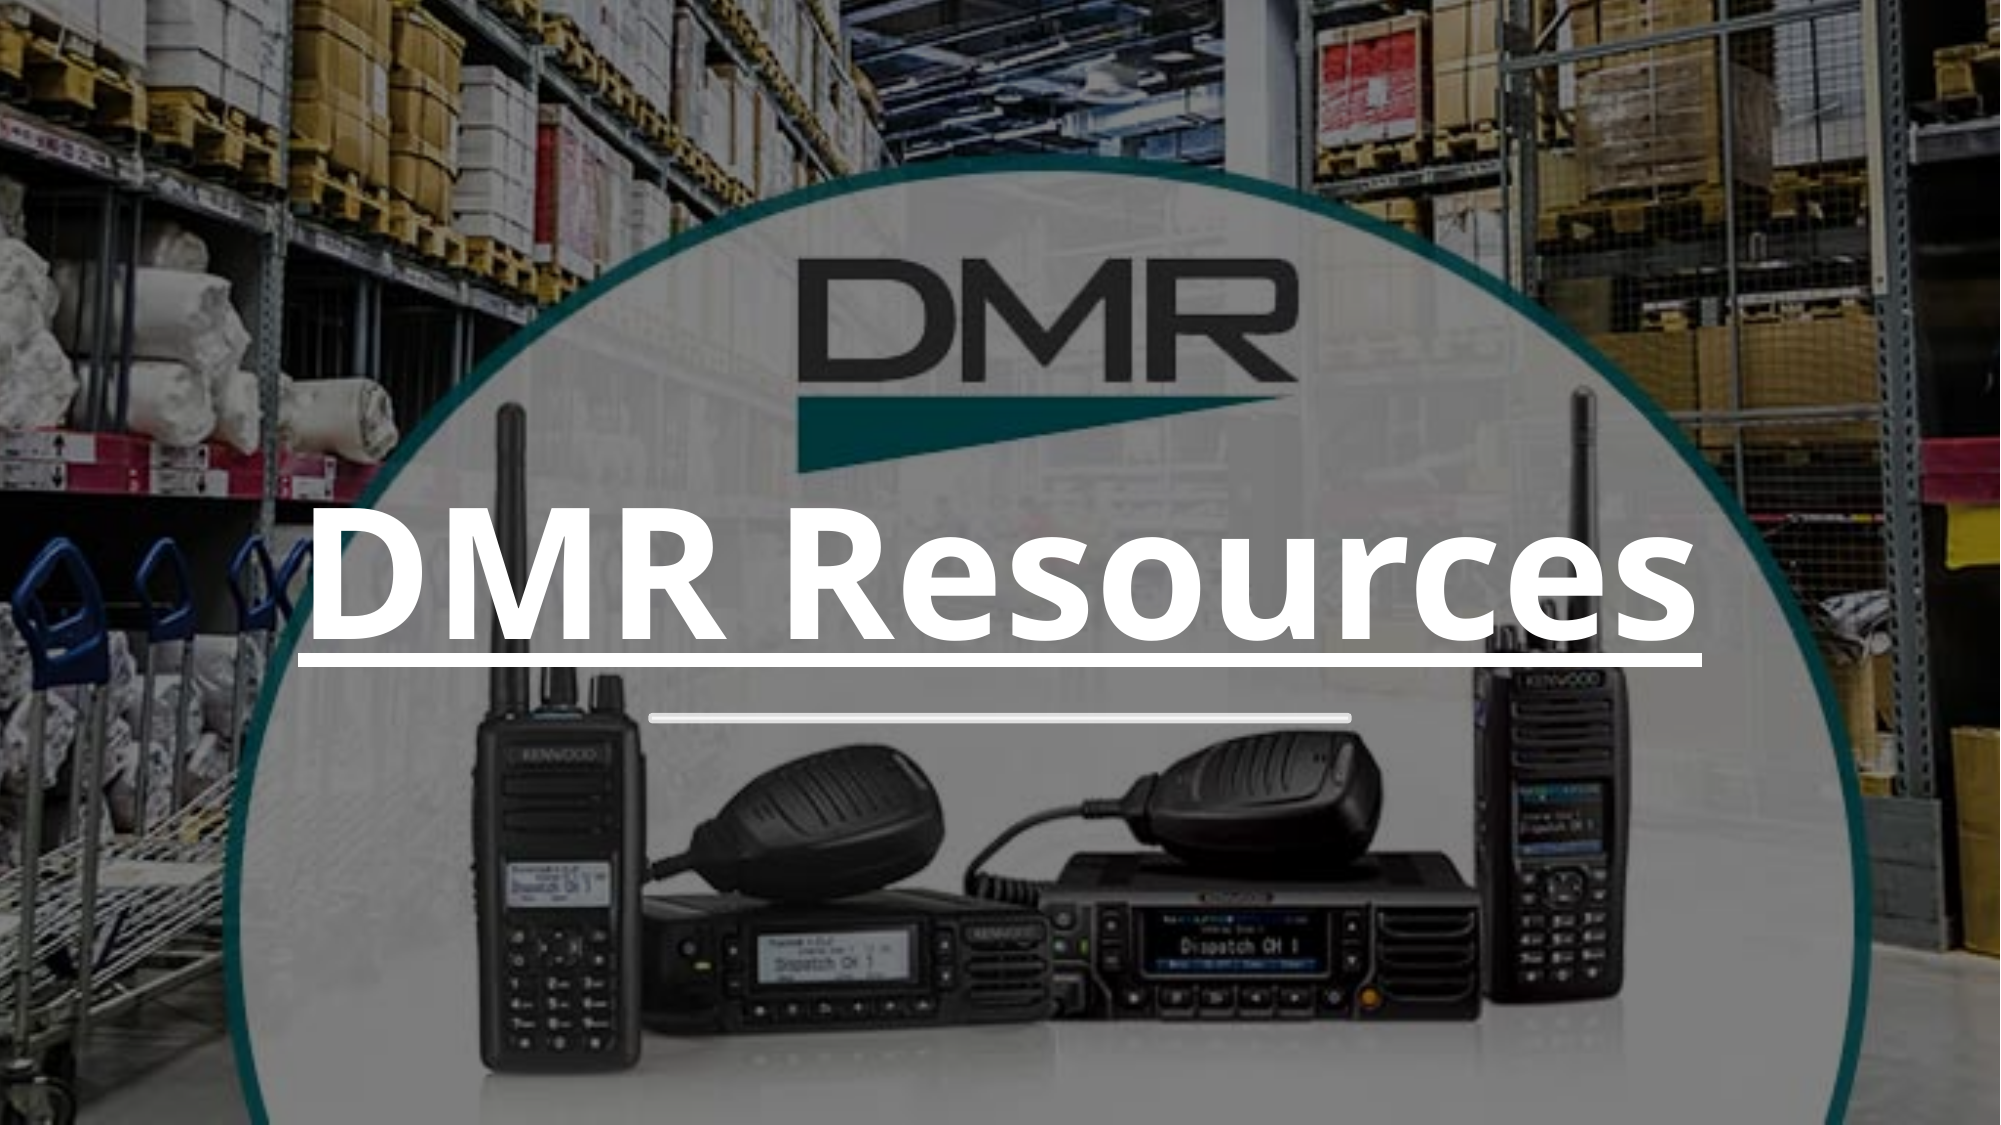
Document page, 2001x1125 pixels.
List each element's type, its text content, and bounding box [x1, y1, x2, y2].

picture [0, 0, 2000, 1125]
title DMR Resources [249, 184, 1750, 687]
